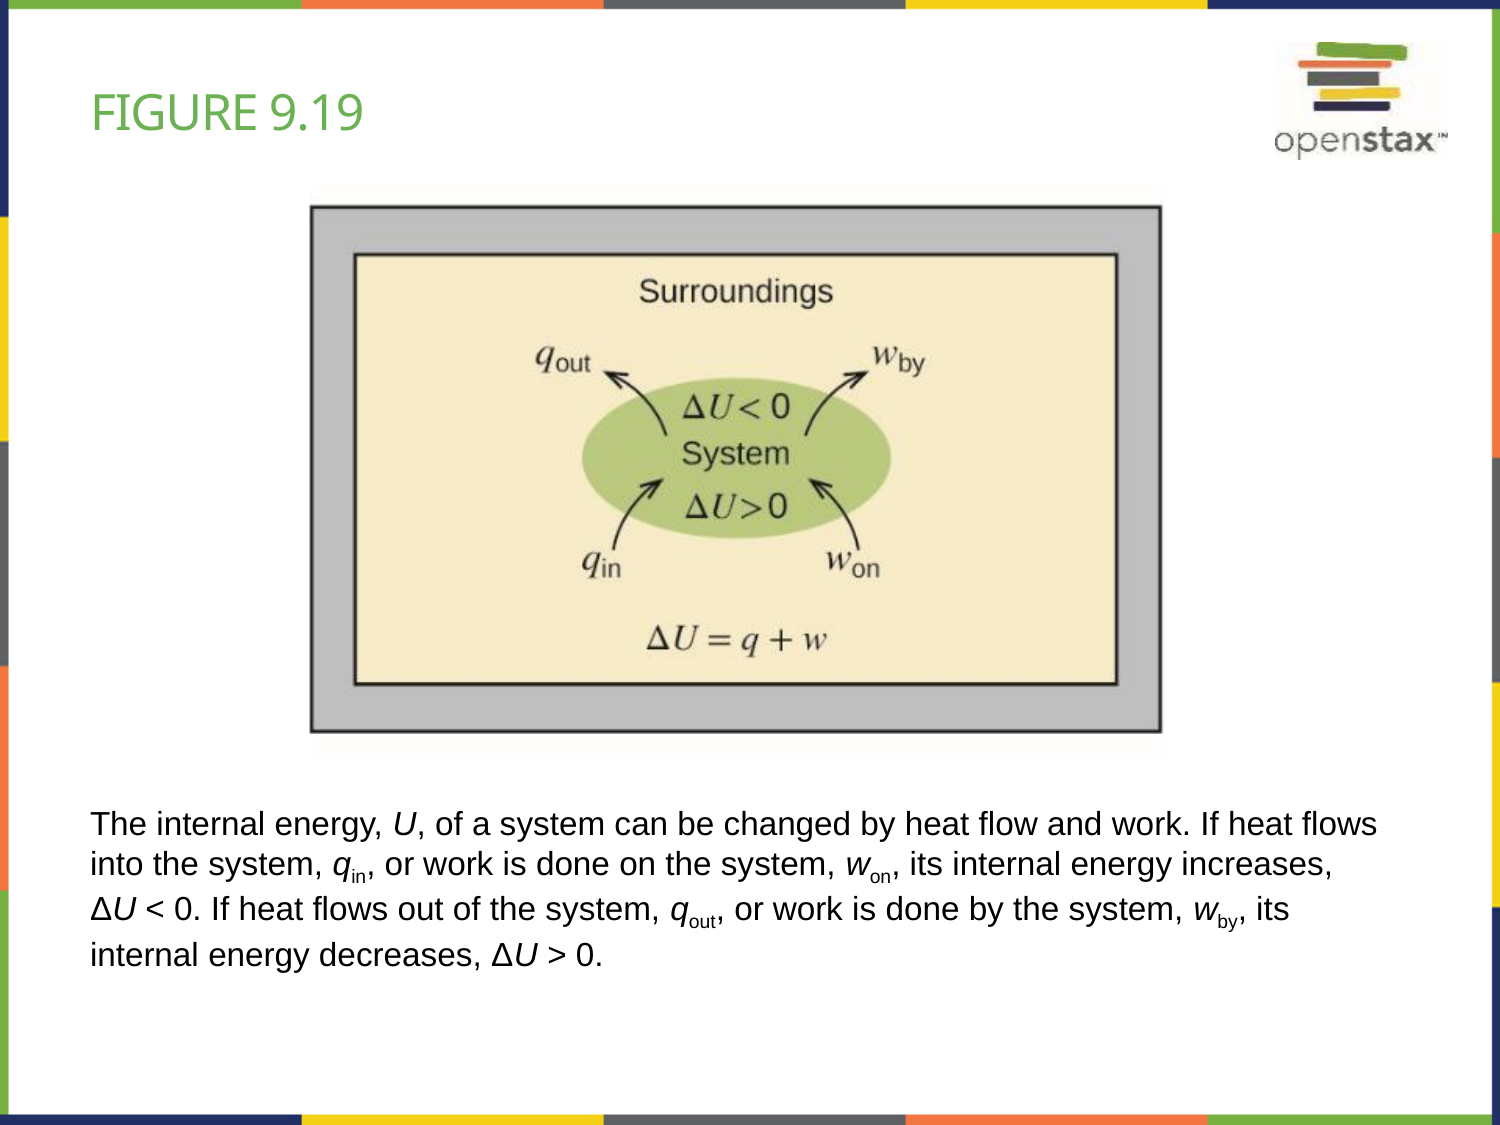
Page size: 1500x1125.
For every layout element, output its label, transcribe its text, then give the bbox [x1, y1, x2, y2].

title Figure 9.19 [75, 39, 1398, 148]
list The internal energy, U, of a system can be changed by heat flow and work. If heat flows into the system, qin, or work is done on the system, won, its internal energy increases, ΔU < 0. If heat flows out of the system, qout, or work is done by the system, wby, its internal energy decreases, ΔU > 0. [75, 794, 1398, 986]
picture [0, 0, 1500, 1125]
